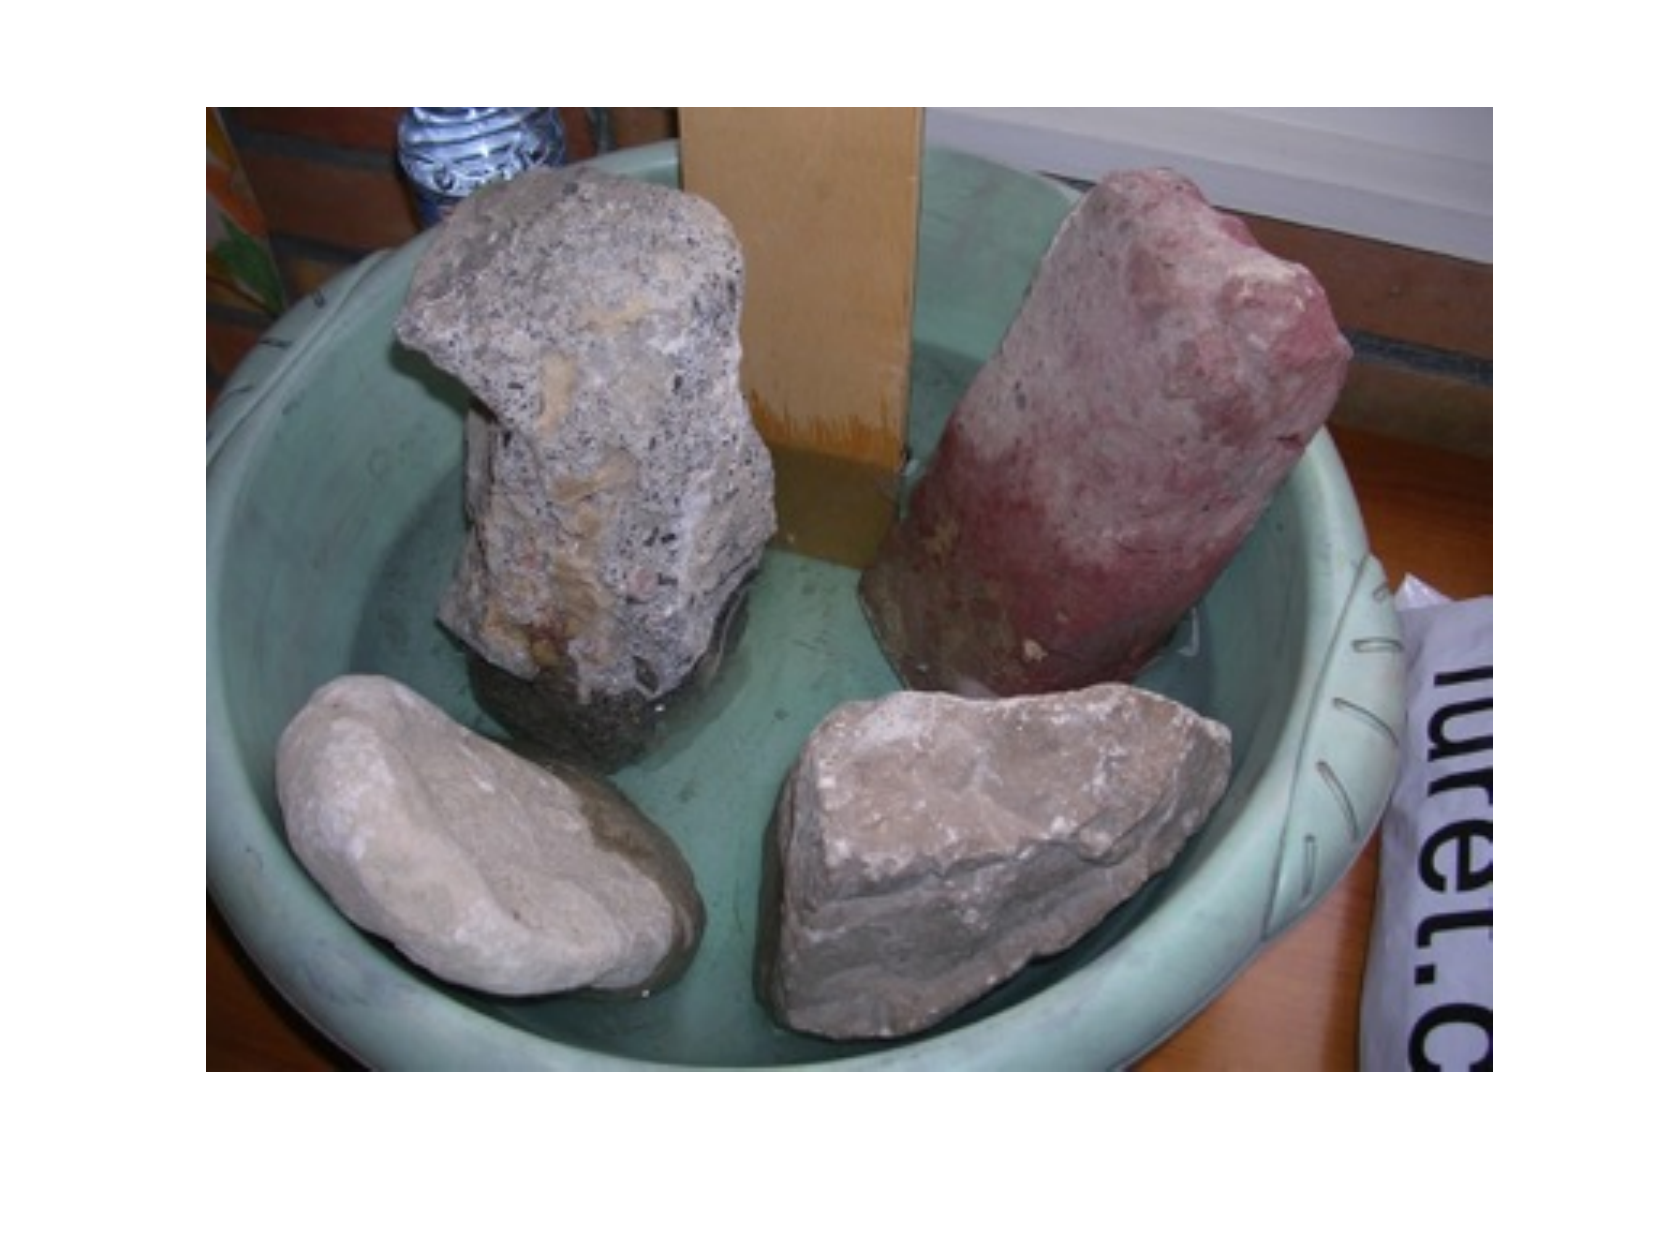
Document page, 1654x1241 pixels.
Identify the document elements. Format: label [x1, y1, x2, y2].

picture [200, 106, 1493, 1072]
